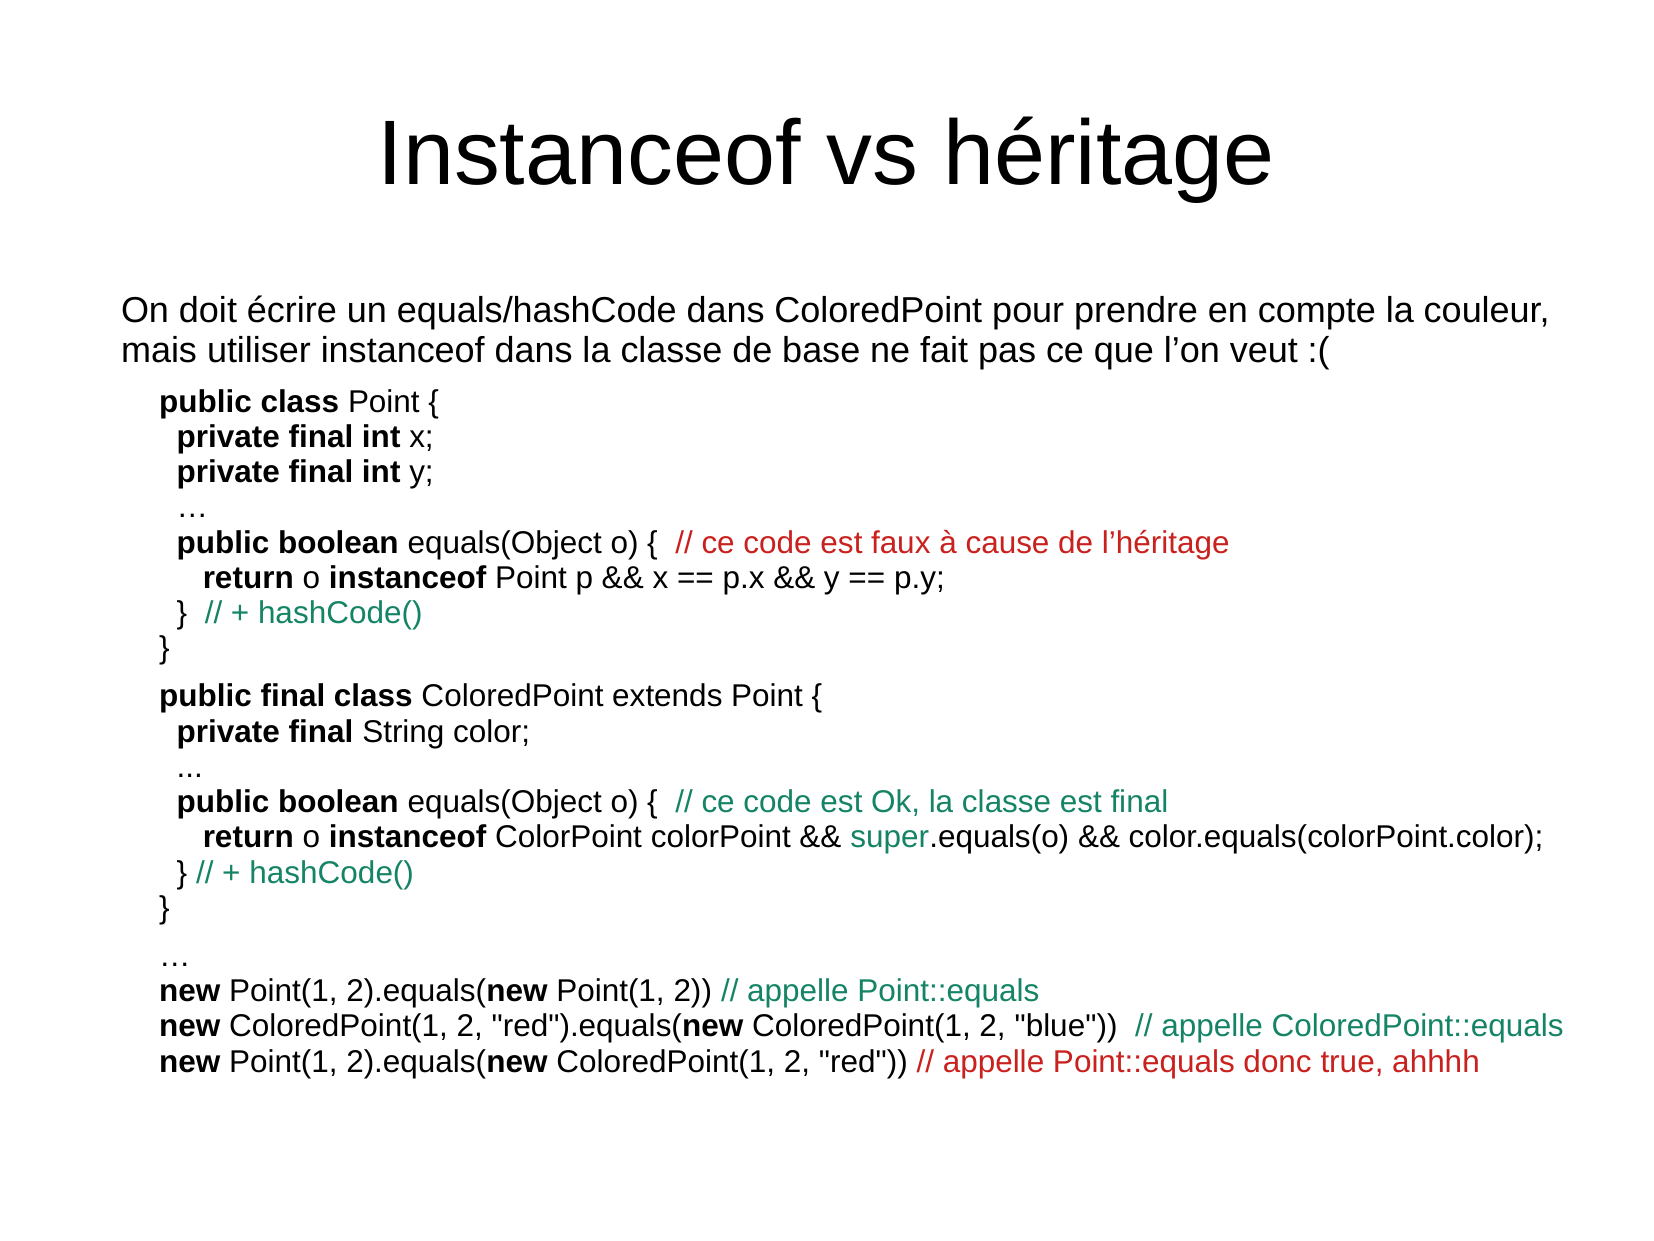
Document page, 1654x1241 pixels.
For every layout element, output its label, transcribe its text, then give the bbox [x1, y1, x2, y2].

list On doit écrire un equals/hashCode dans ColoredPoint pour prendre en compte la couleur, mais utiliser instanceof dans la classe de base ne fait pas ce que l’on veut :( public class Point { private final int x; private final int y; … public boolean equals(Object o) { // ce code est faux à cause de l’héritage return o instanceof Point p && x == p.x && y == p.y; } // + hashCode() } public final class ColoredPoint extends Point { private final String color; ... public boolean equals(Object o) { // ce code est Ok, la classe est final return o instanceof ColorPoint colorPoint && super.equals(o) && color.equals(colorPoint.color); } // + hashCode() } … new Point(1, 2).equals(new Point(1, 2)) // appelle Point::equals new ColoredPoint(1, 2, "red").equals(new ColoredPoint(1, 2, "blue")) // appelle ColoredPoint::equals new Point(1, 2).equals(new ColoredPoint(1, 2, "red")) // appelle Point::equals donc true, ahhhh [82, 290, 1571, 1111]
title Instanceof vs héritage [82, 49, 1571, 257]
